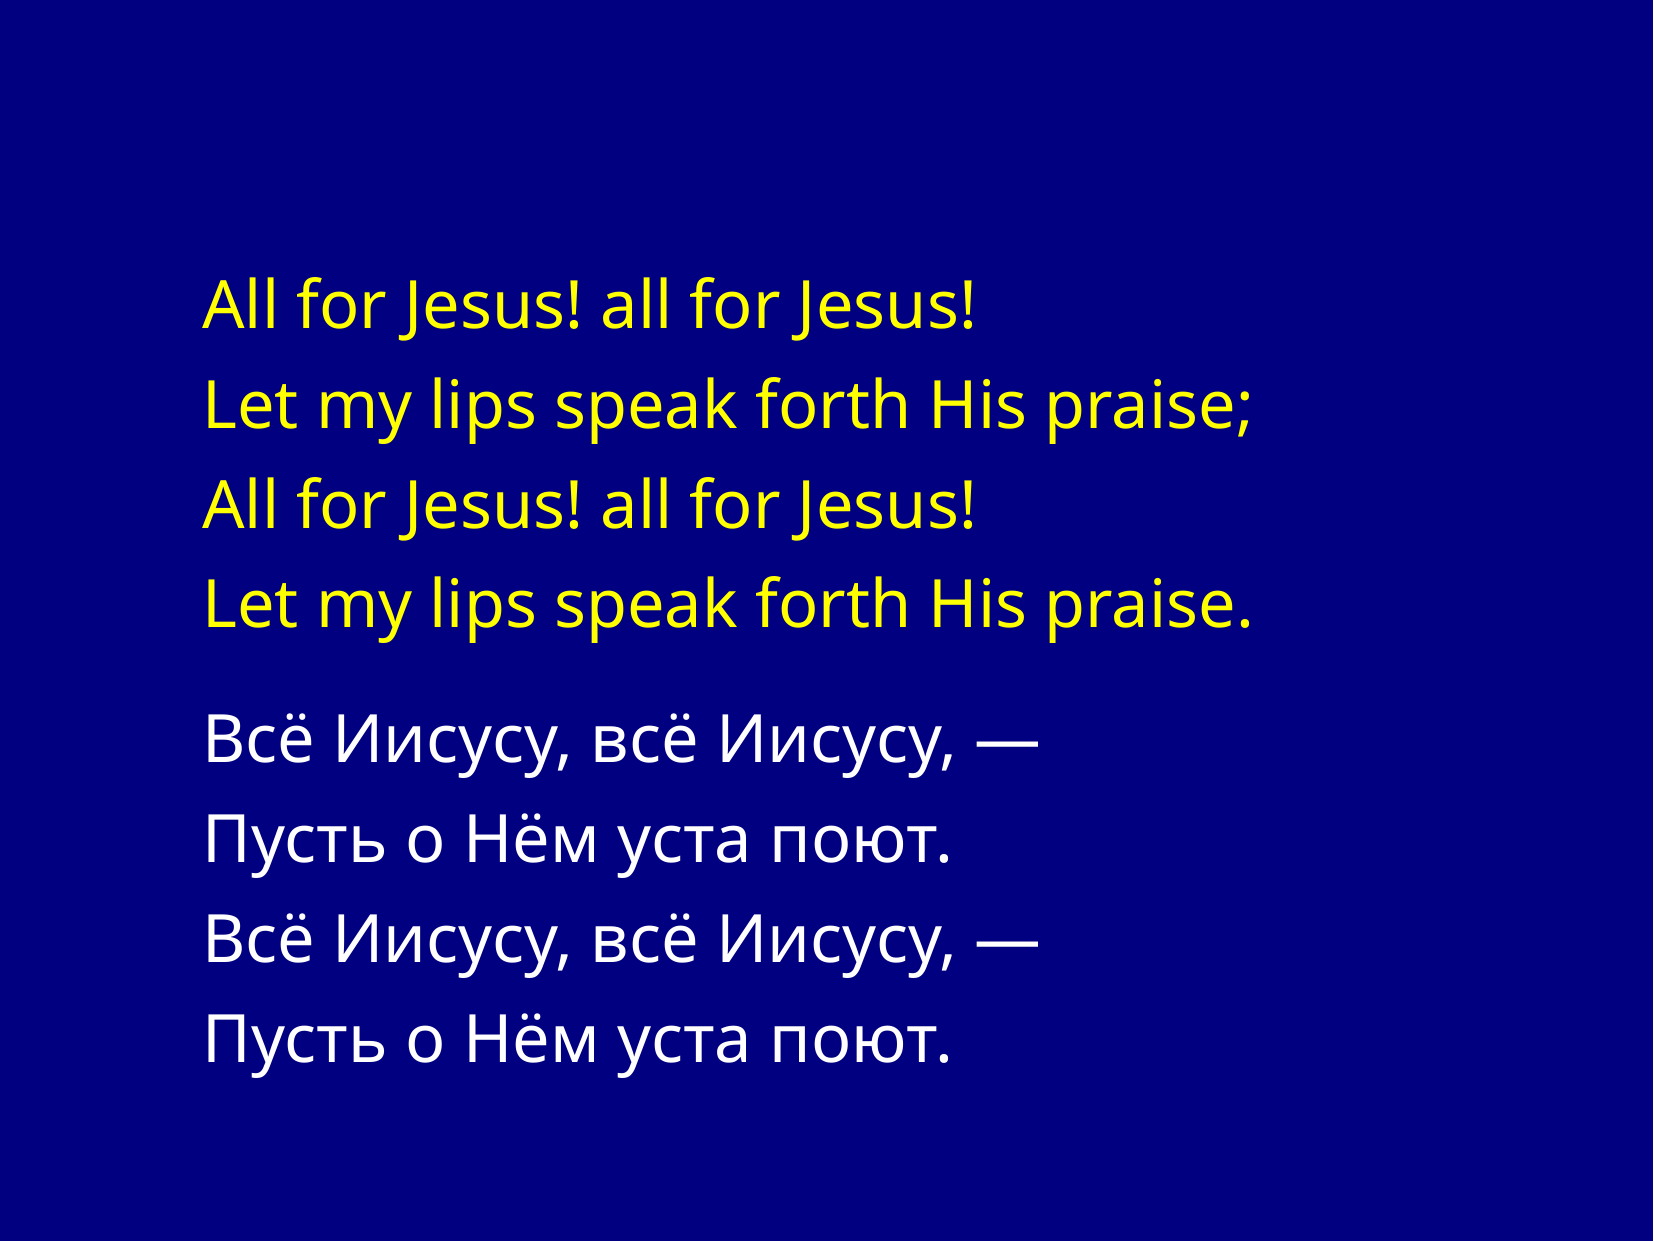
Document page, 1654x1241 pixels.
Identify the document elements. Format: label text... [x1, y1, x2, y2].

text_box All for Jesus! all for Jesus! Let my lips speak forth His praise; All for Jesus! all for Jesus! Let my lips speak forth His praise. [75, 150, 1576, 638]
text_box Всё Иисусу, всё Иисусу, — Пусть о Нём уста поют. Всё Иисусу, всё Иисусу, — Пусть о Нём уста поют. [75, 675, 1576, 1163]
